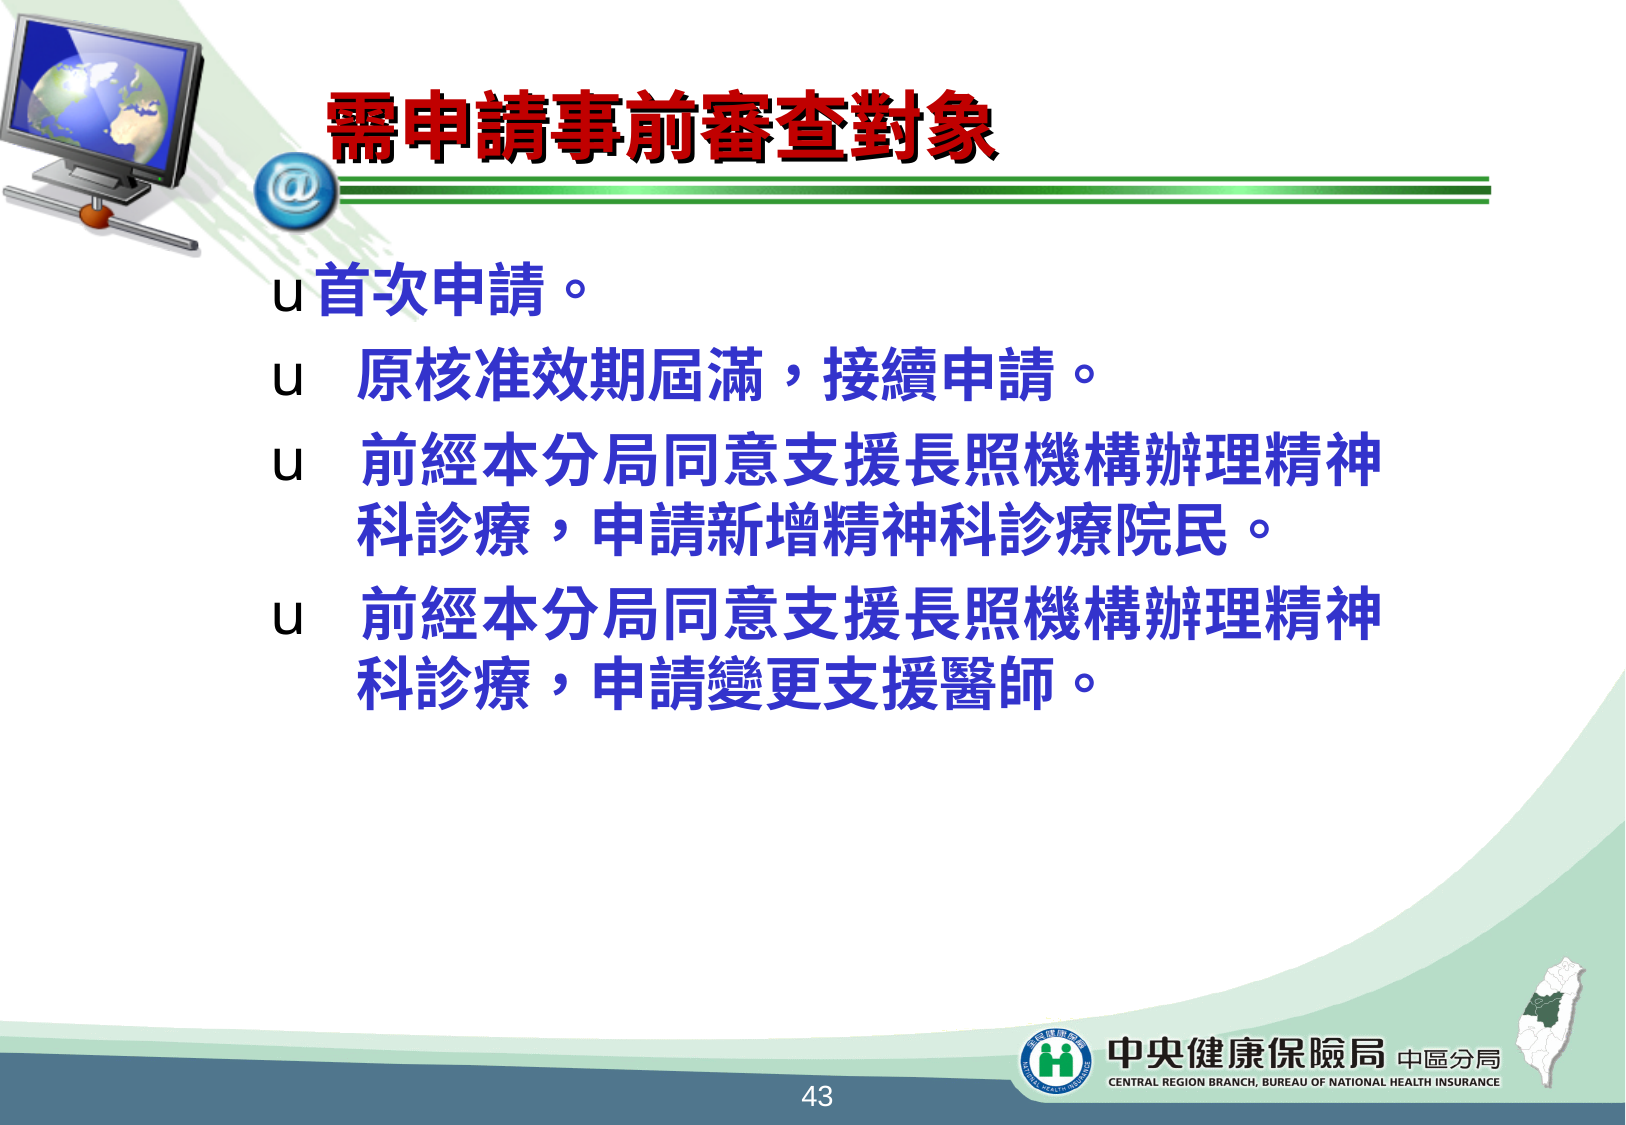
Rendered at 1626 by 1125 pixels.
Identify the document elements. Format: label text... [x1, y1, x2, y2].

subtitle 首次申請。 原核准效期屆滿，接續申請。 前經本分局同意支援長照機構辦理精神科診療，申請新增精神科診療院民。 前經本分局同意支援長照機構辦理精神科診療，申請變更支援醫師。 [167, 246, 1399, 1055]
title 需申請事前審查對象 [308, 46, 1449, 200]
text_box [627, 1065, 1008, 1125]
